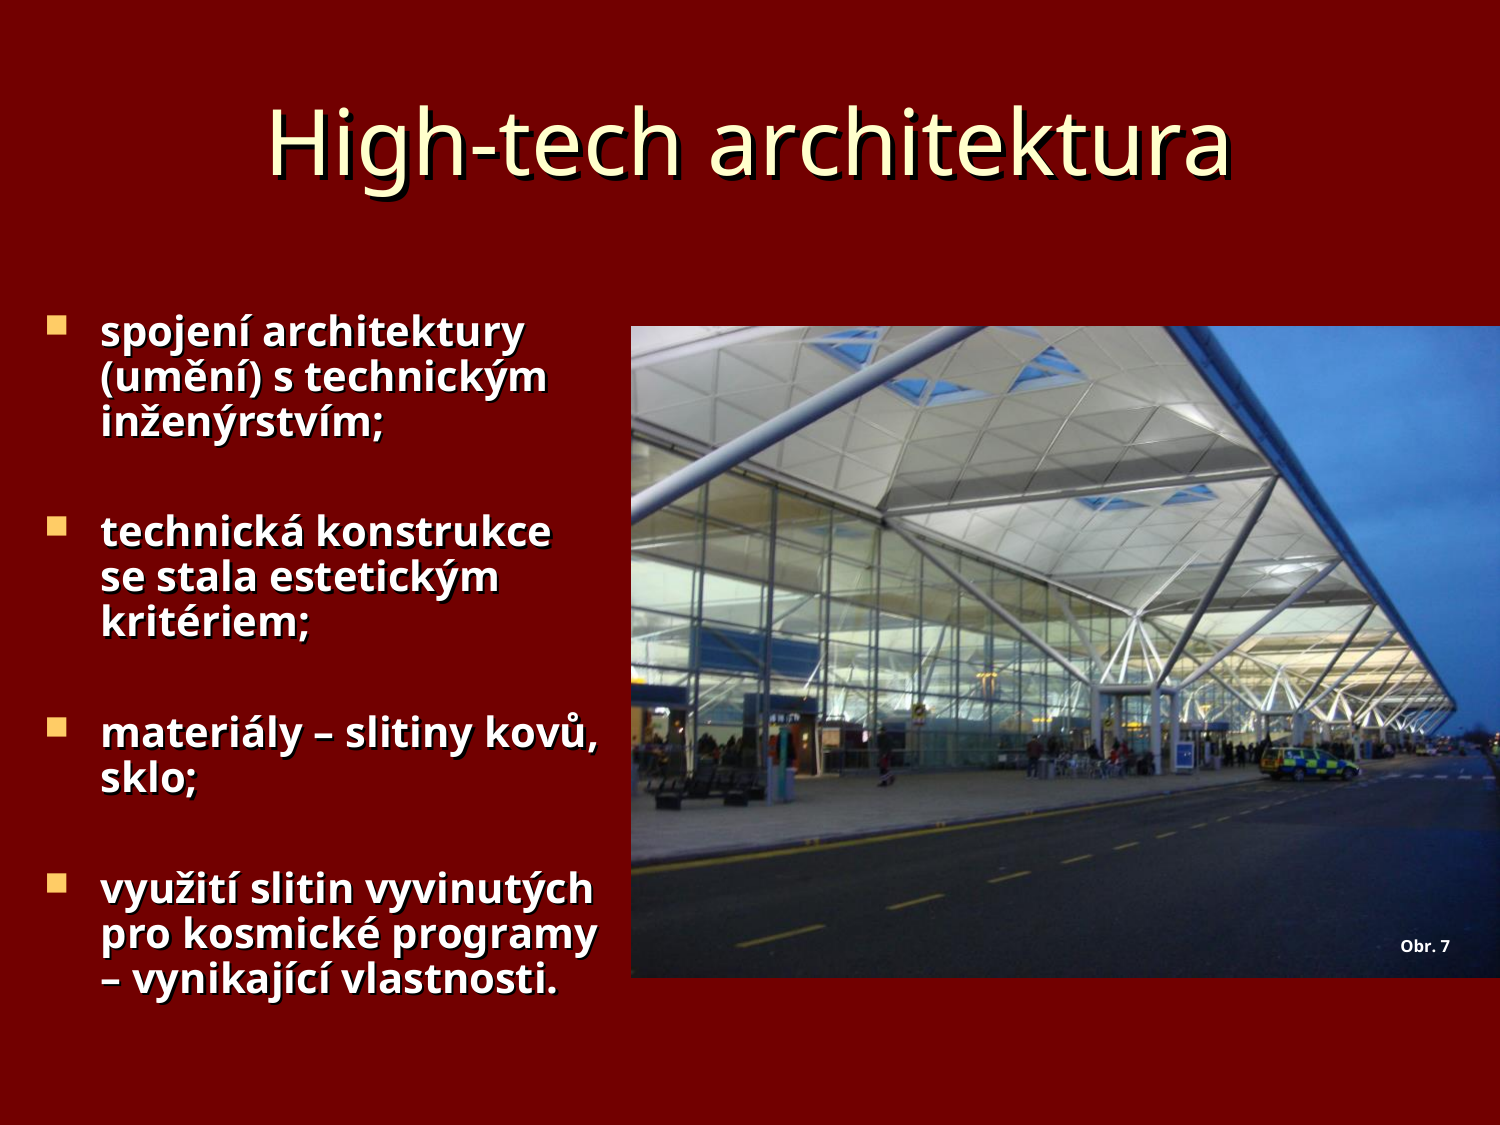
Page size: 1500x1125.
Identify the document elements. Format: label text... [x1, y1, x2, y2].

text_box [631, 326, 1500, 978]
list spojení architektury (umění) s technickým inženýrstvím; technická konstrukce se stala estetickým kritériem; materiály – slitiny kovů, sklo; využití slitin vyvinutých pro kosmické programy – vynikající vlastnosti. [29, 302, 632, 1071]
title High-tech architektura [75, 45, 1426, 233]
text_box Obr. 7 [1385, 928, 1466, 964]
